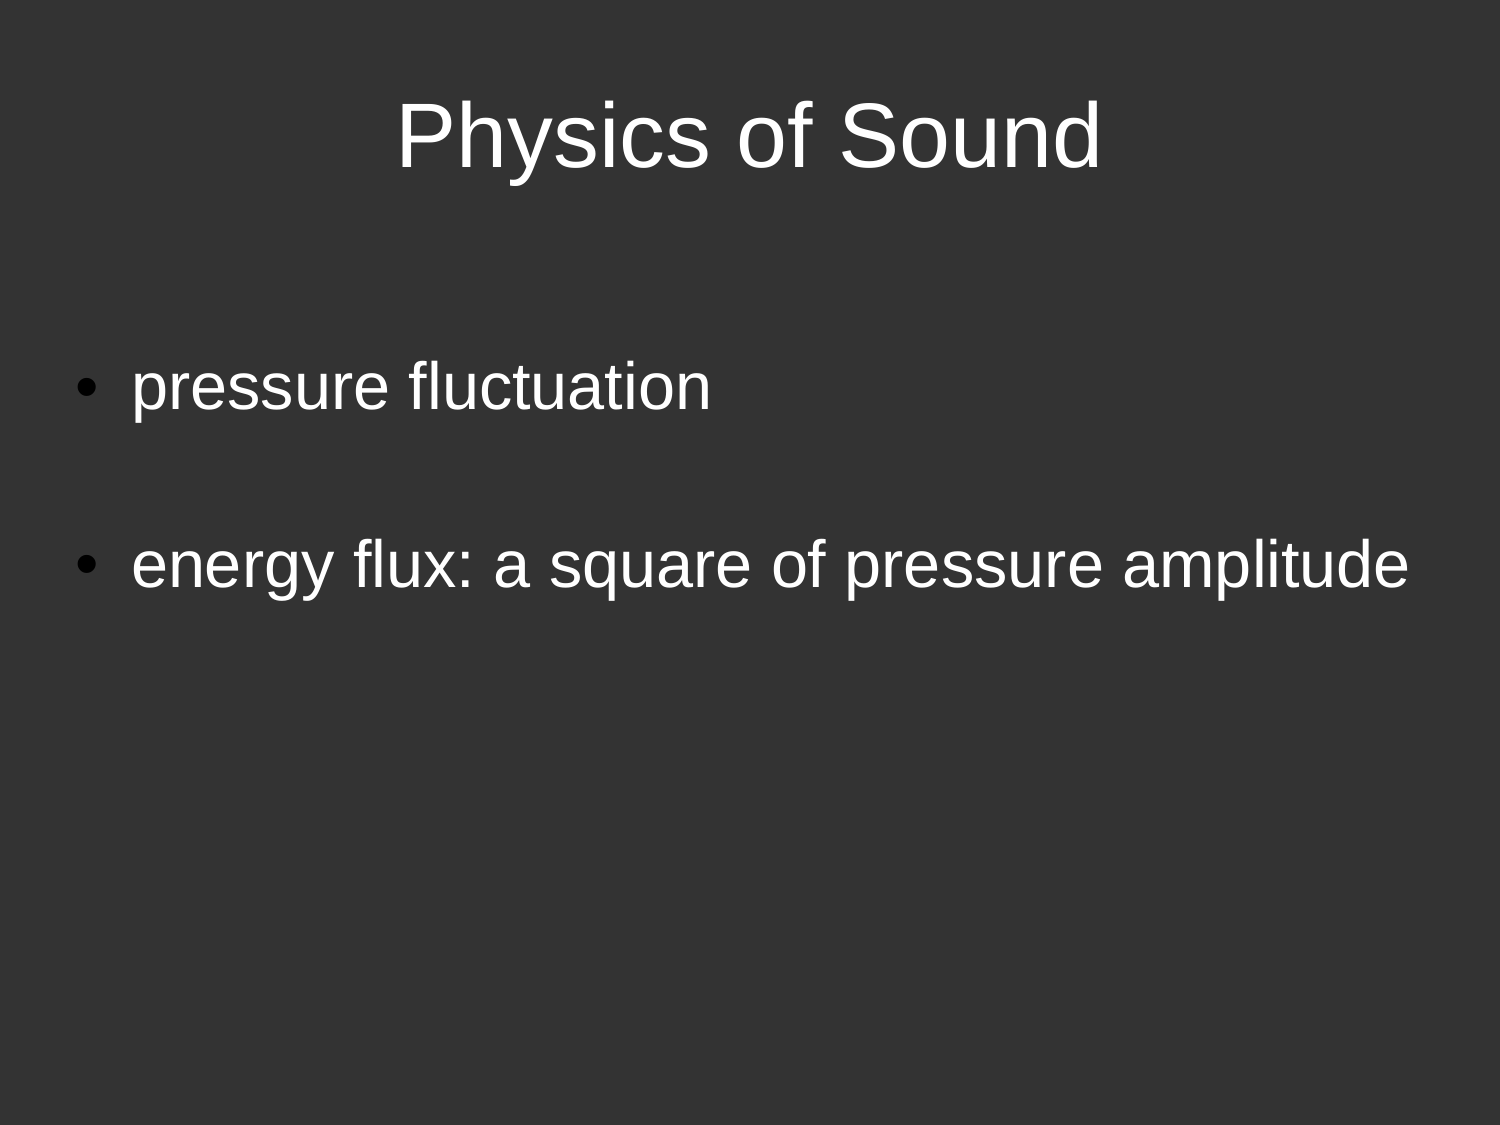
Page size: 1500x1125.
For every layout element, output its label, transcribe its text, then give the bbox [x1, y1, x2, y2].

title Physics of Sound [75, 21, 1425, 257]
list pressure fluctuation energy flux: a square of pressure amplitude [75, 262, 1425, 1005]
